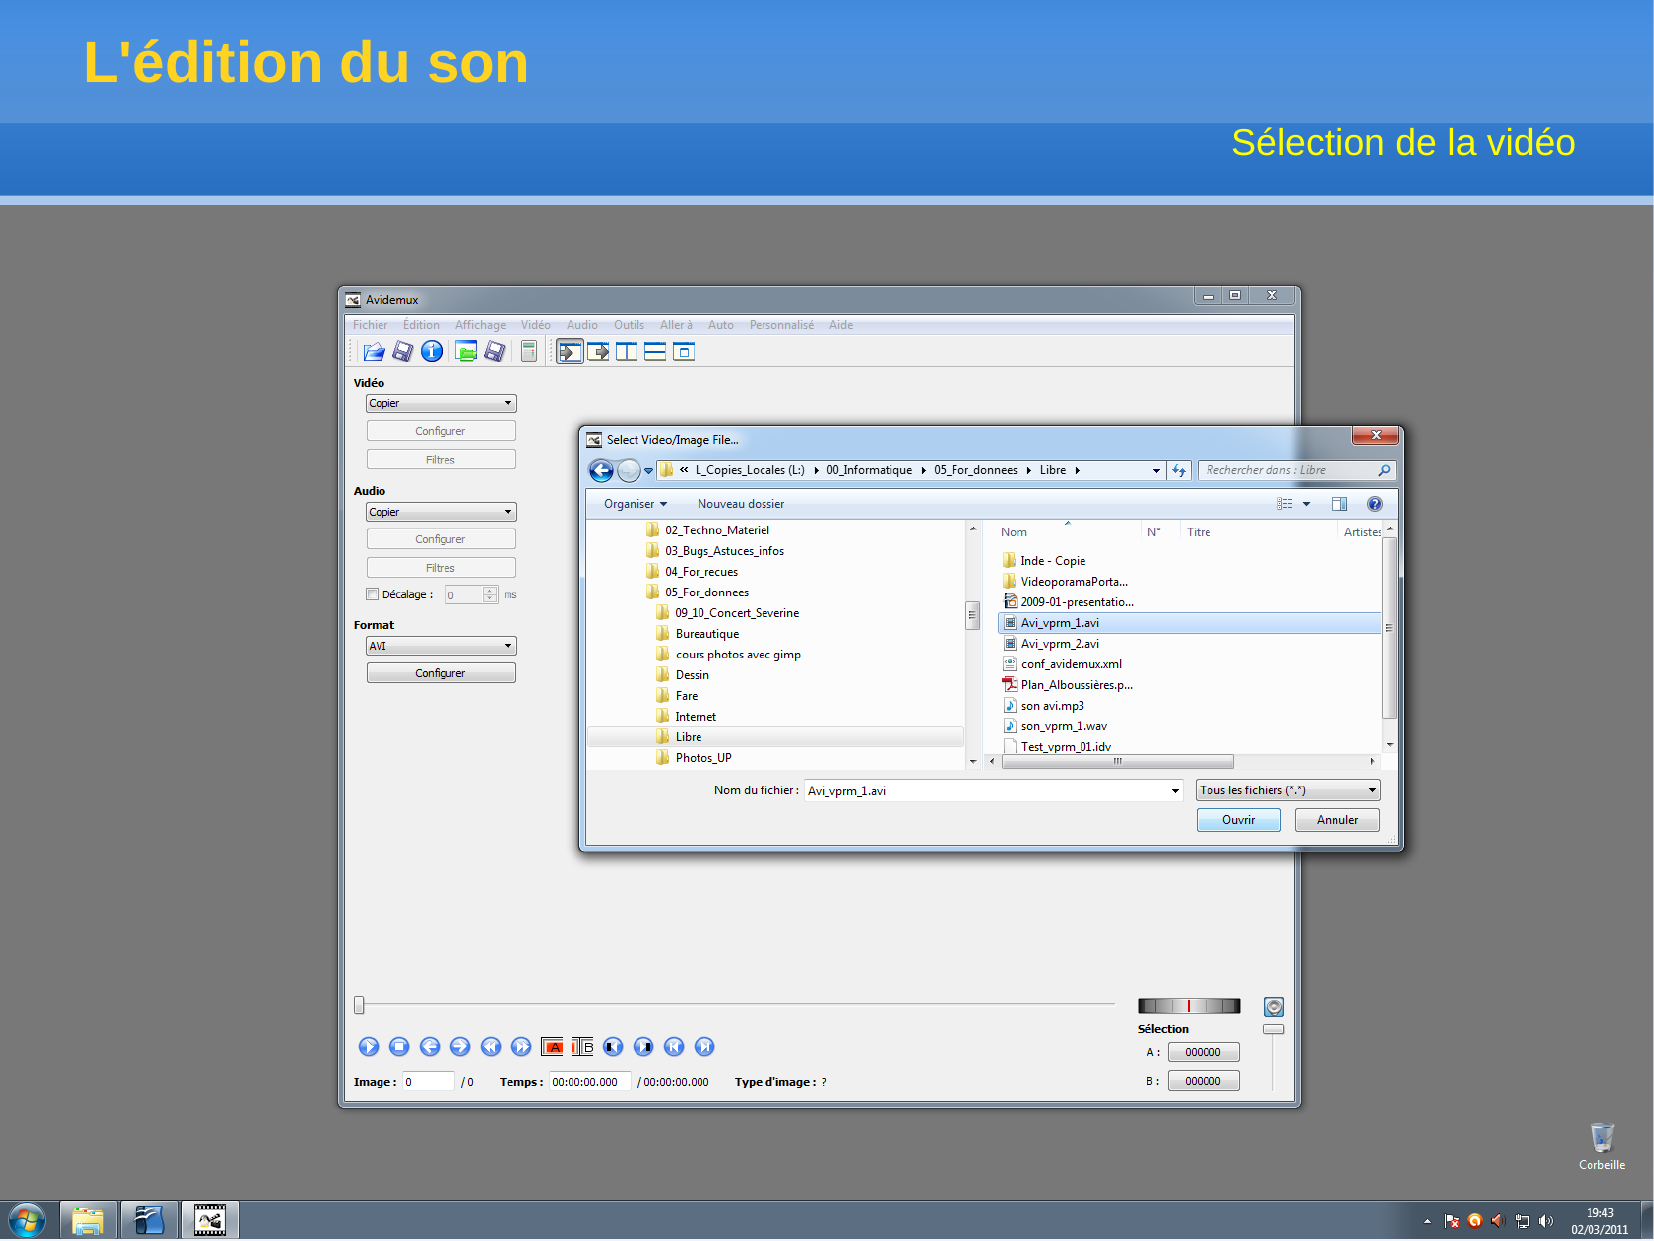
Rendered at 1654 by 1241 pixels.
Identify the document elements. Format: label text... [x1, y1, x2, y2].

picture [0, 0, 1654, 1239]
text_box Sélection de la vidéo [1216, 72, 1654, 172]
title L'édition du son [6, 17, 609, 107]
